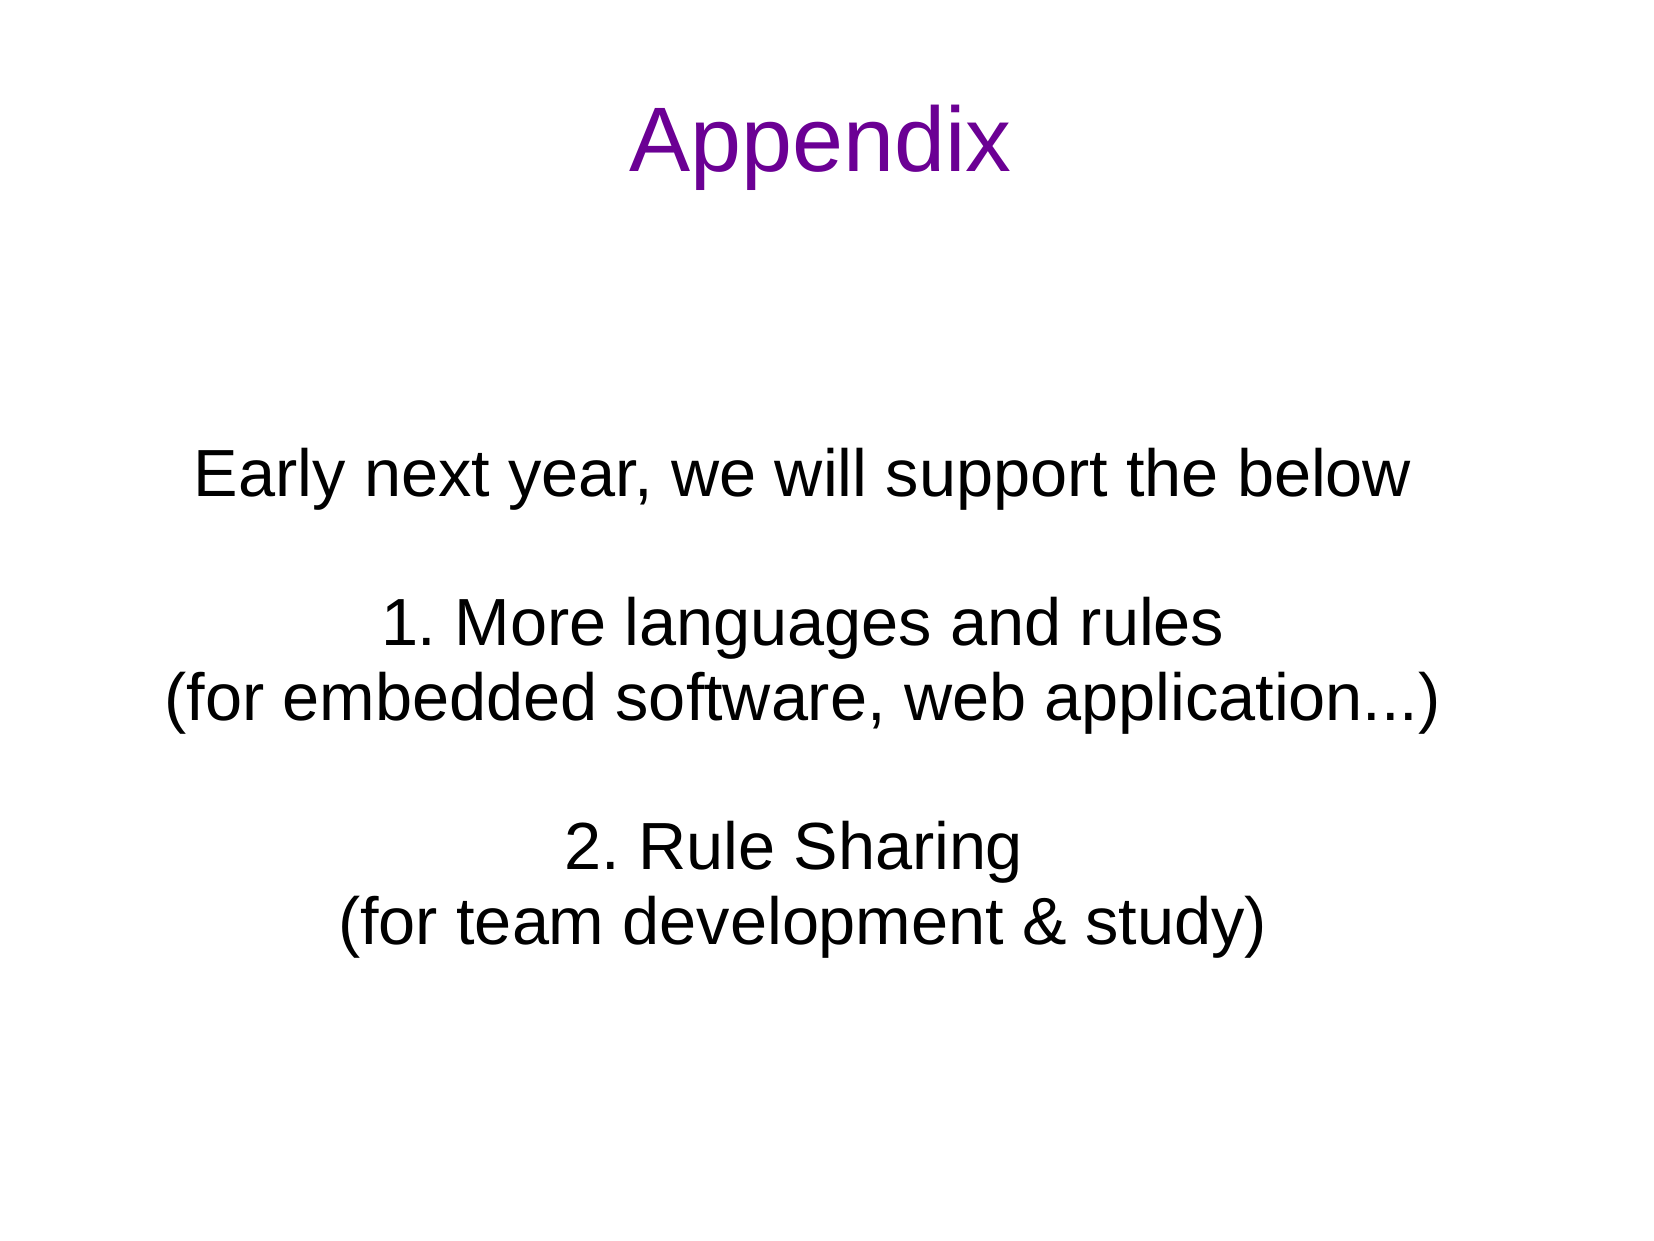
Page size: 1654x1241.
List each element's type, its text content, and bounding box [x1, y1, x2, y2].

subtitle Early next year, we will support the below 1. More languages and rules (for embedded software, web application...) 2. Rule Sharing (for team development & study) [59, 295, 1548, 1099]
title Appendix [76, 43, 1565, 237]
